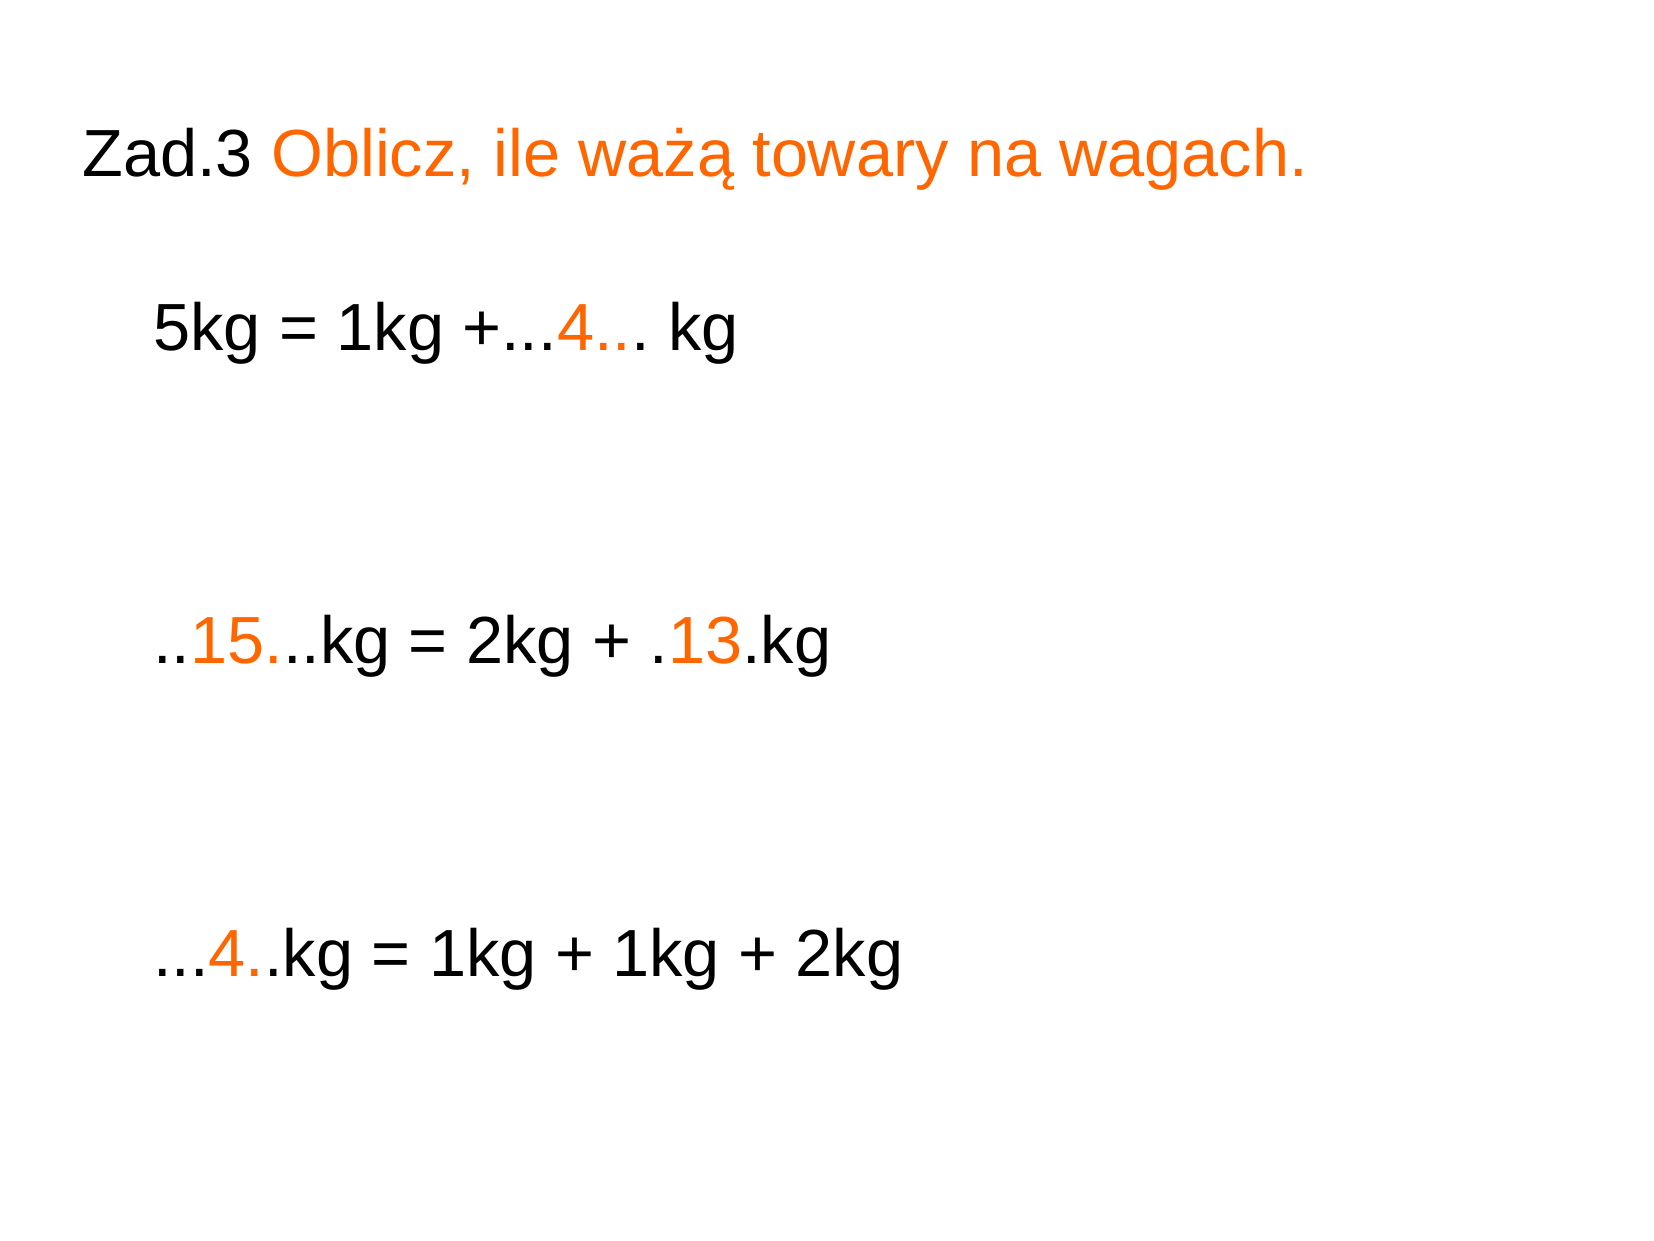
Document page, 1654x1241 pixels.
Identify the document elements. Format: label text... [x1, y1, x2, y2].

title Zad.3 Oblicz, ile ważą towary na wagach. [82, 49, 1571, 257]
list 5kg = 1kg +...4... kg ..15...kg = 2kg + .13.kg ...4..kg = 1kg + 1kg + 2kg [82, 290, 1571, 1109]
